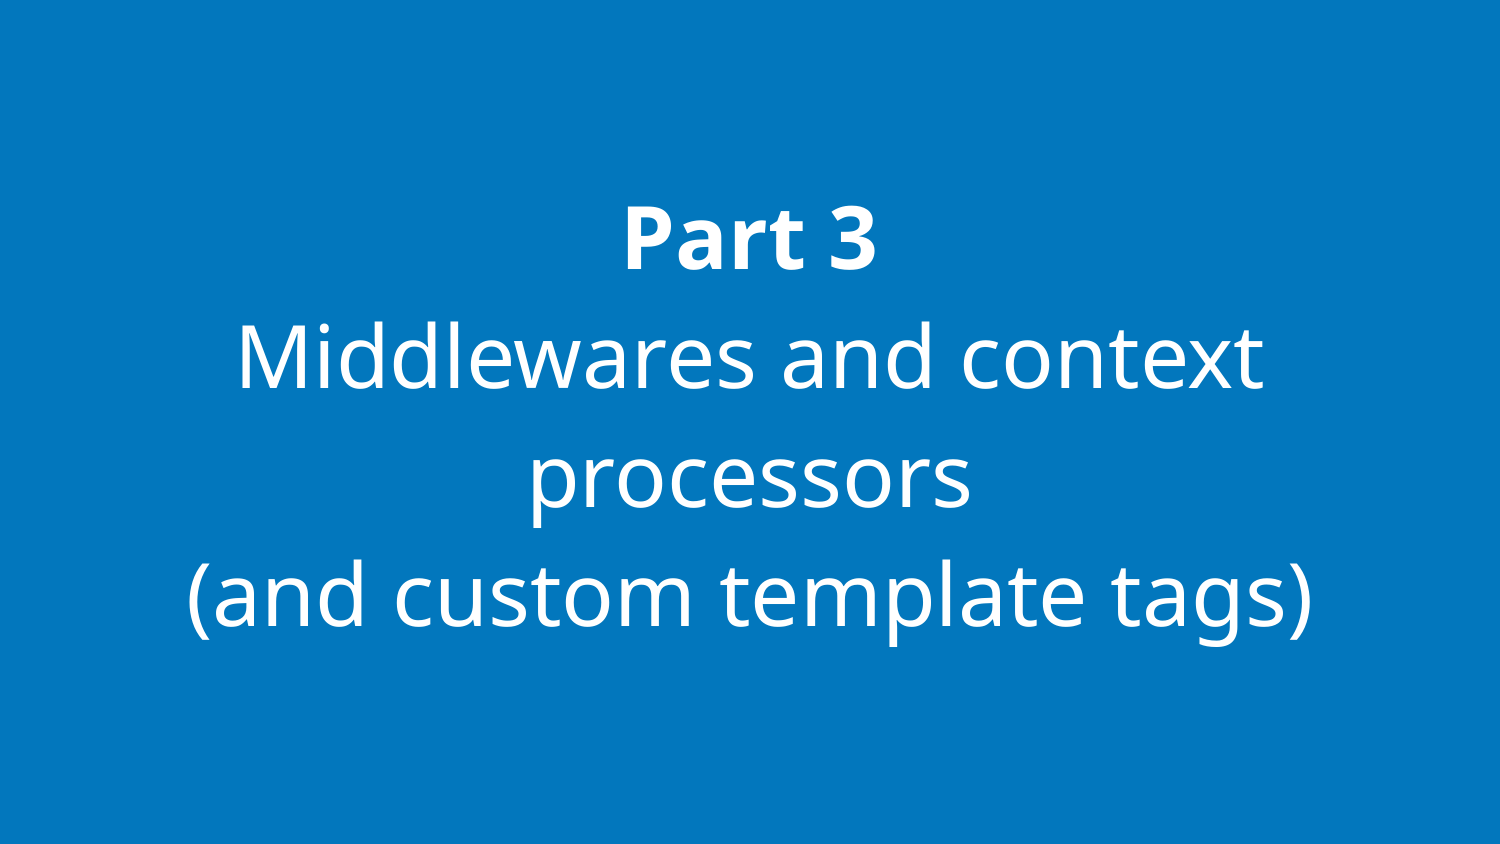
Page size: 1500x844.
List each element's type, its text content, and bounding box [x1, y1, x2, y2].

title (and custom template tags) [75, 58, 1425, 771]
